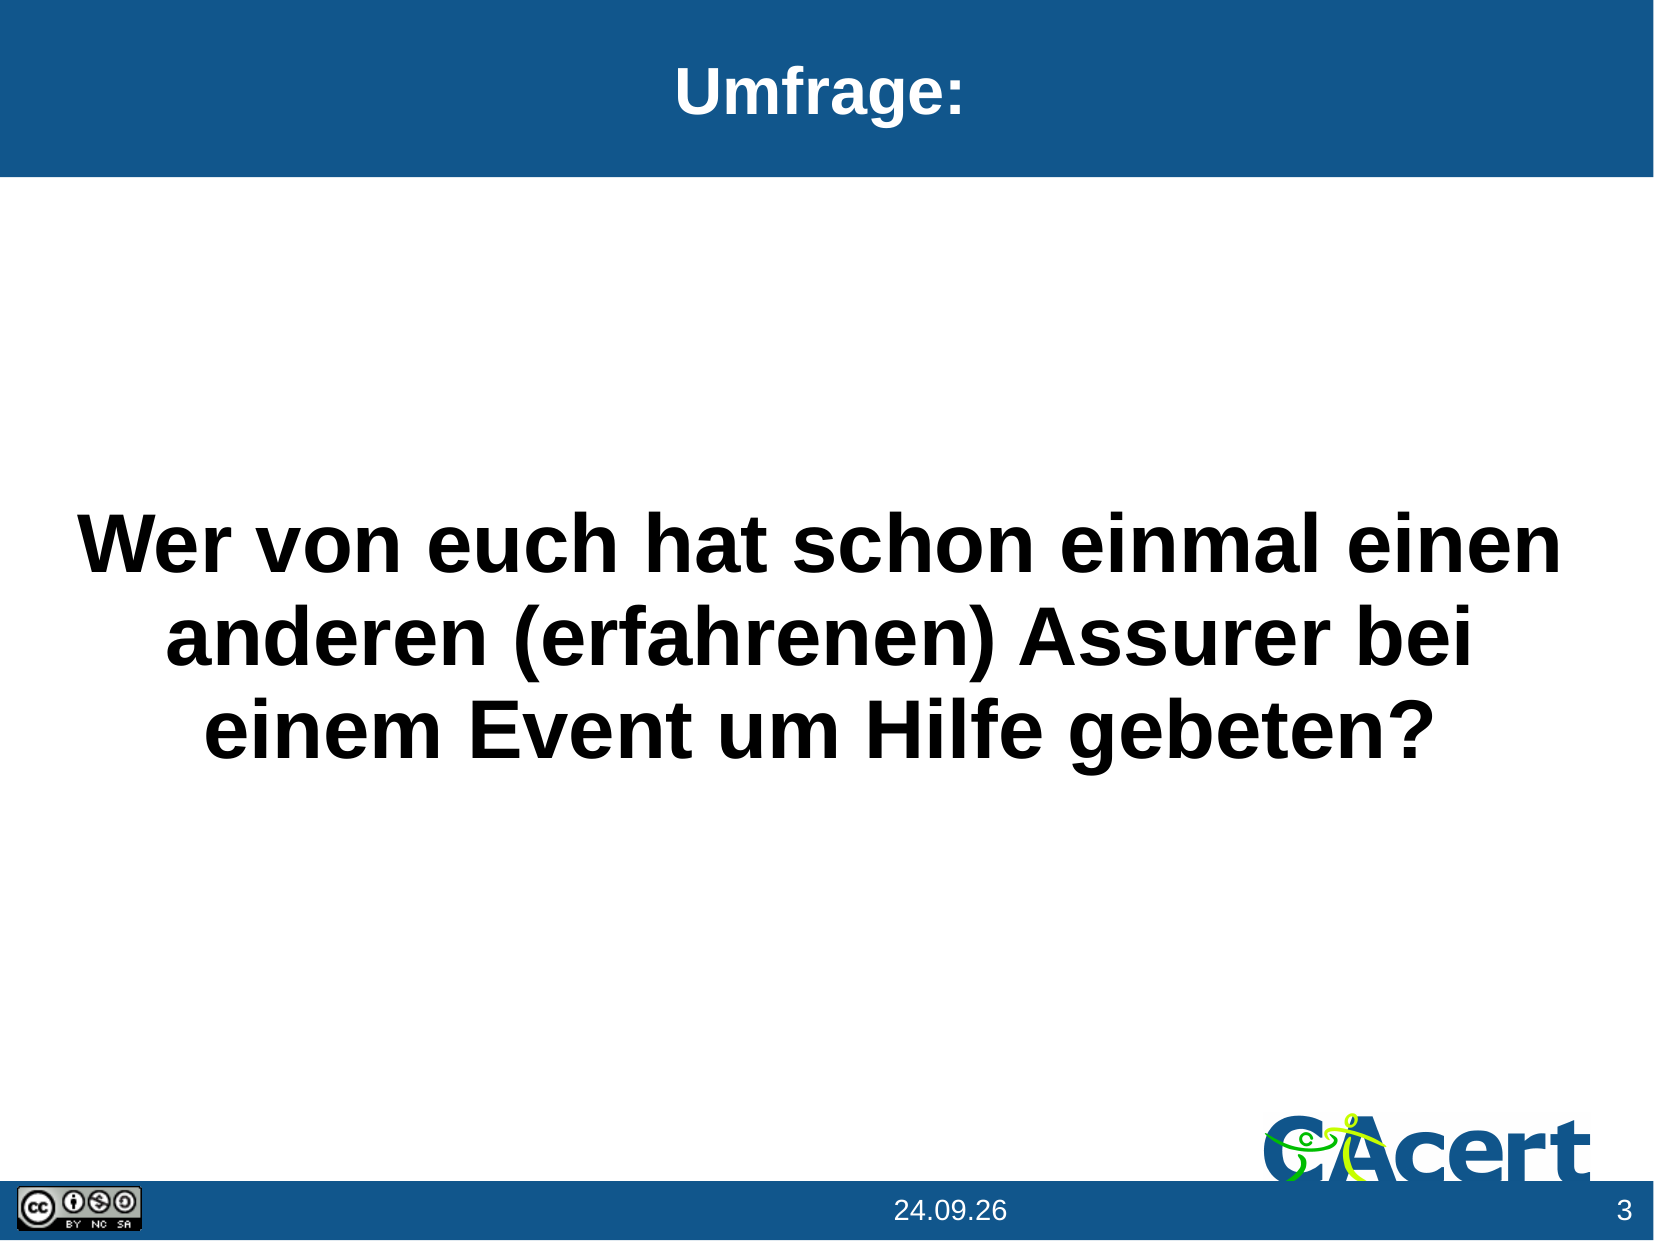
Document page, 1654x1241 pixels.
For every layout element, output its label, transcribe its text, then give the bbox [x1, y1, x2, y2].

picture [1263, 1112, 1591, 1181]
title Umfrage: [76, 17, 1565, 100]
subtitle Wer von euch hat schon einmal einen anderen (erfahrenen) Assurer bei einem Event um Hilfe gebeten? [76, 100, 1565, 1174]
picture [17, 1186, 142, 1231]
